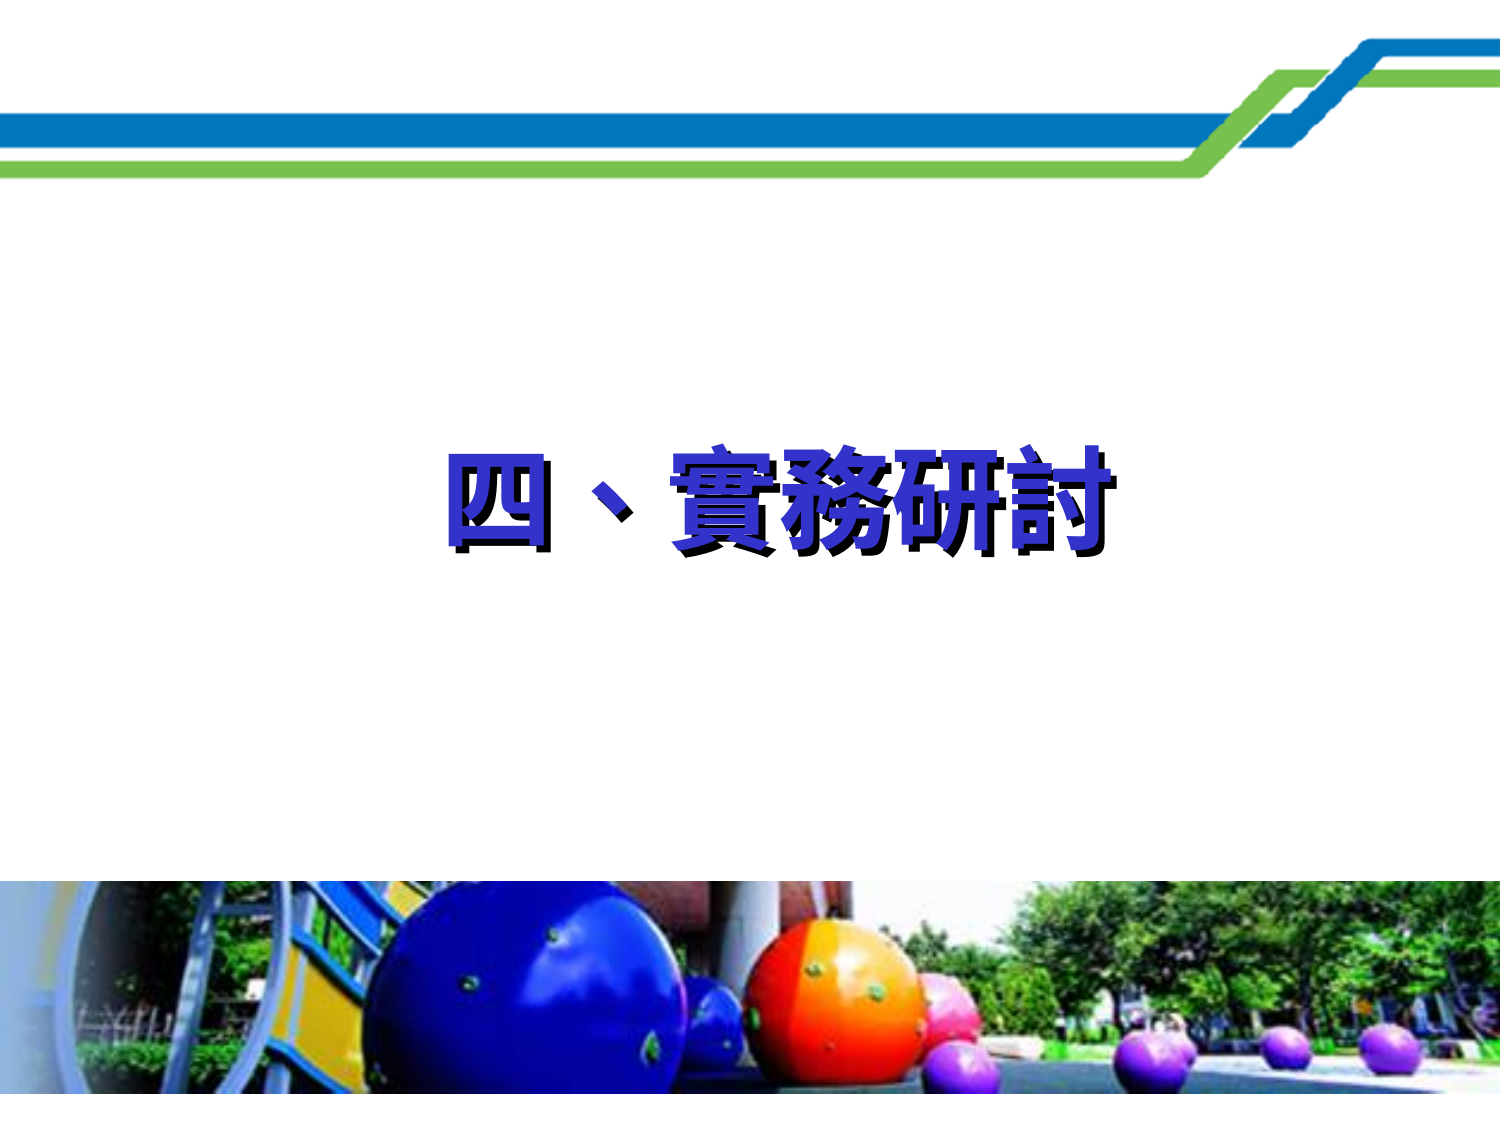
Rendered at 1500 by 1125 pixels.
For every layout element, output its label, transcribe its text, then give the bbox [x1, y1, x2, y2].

picture [0, 881, 1500, 1094]
list 四、實務研討 [0, 420, 1500, 634]
